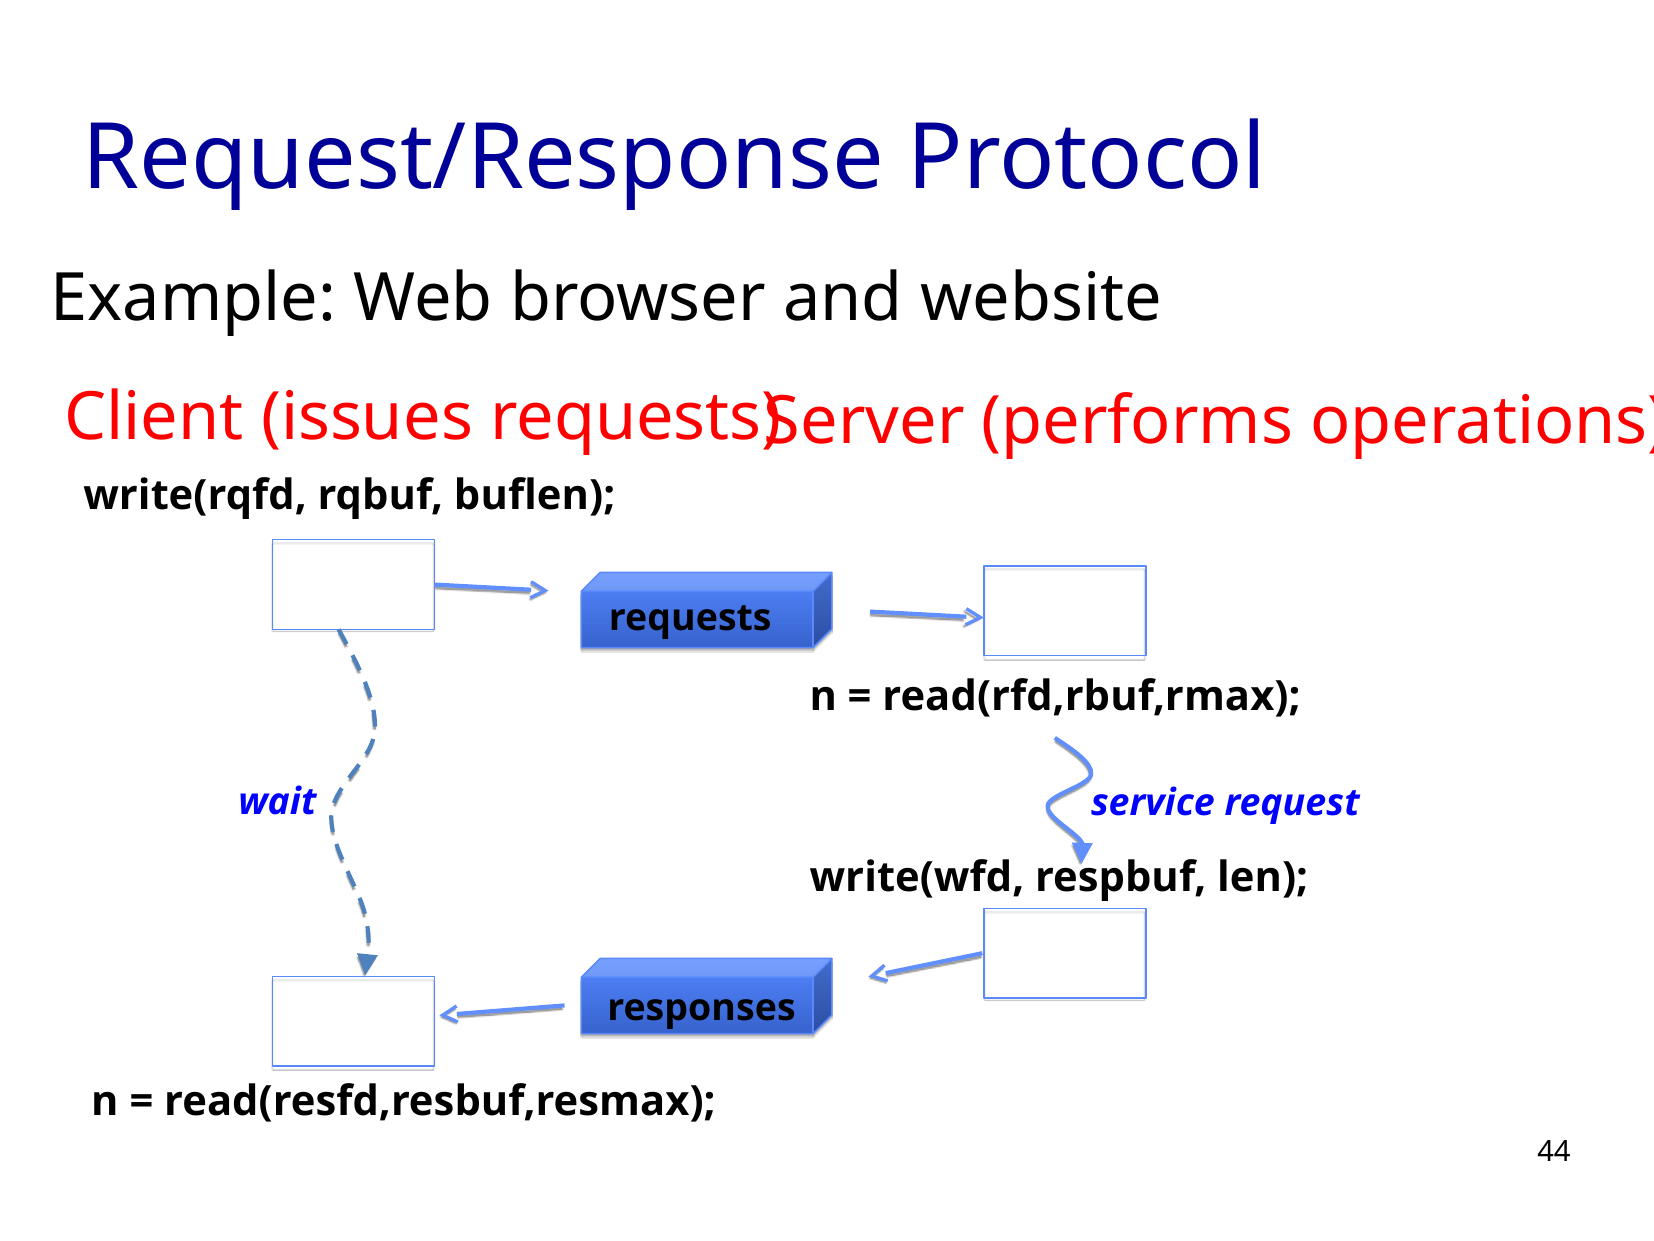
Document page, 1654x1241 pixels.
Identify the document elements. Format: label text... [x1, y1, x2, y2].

text_box wait [223, 769, 332, 830]
text_box n = read(resfd,resbuf,resmax); [76, 1066, 898, 1132]
text_box Client (issues requests) [49, 365, 798, 461]
text_box requests [594, 585, 787, 646]
text_box write(wfd, respbuf, len); [794, 842, 1531, 908]
text_box Server (performs operations) [748, 369, 1654, 464]
text_box write(rqfd, rqbuf, buflen); [68, 461, 805, 525]
text_box [581, 978, 592, 1034]
title Request/Response Protocol [82, 49, 1571, 257]
text_box n = read(rfd,rbuf,rmax); [794, 661, 1525, 727]
text_box [811, 960, 832, 1034]
text_box responses [592, 975, 811, 1035]
text_box service request [1076, 770, 1375, 831]
text_box Example: Web browser and website [35, 246, 1178, 342]
text_box [581, 574, 832, 648]
